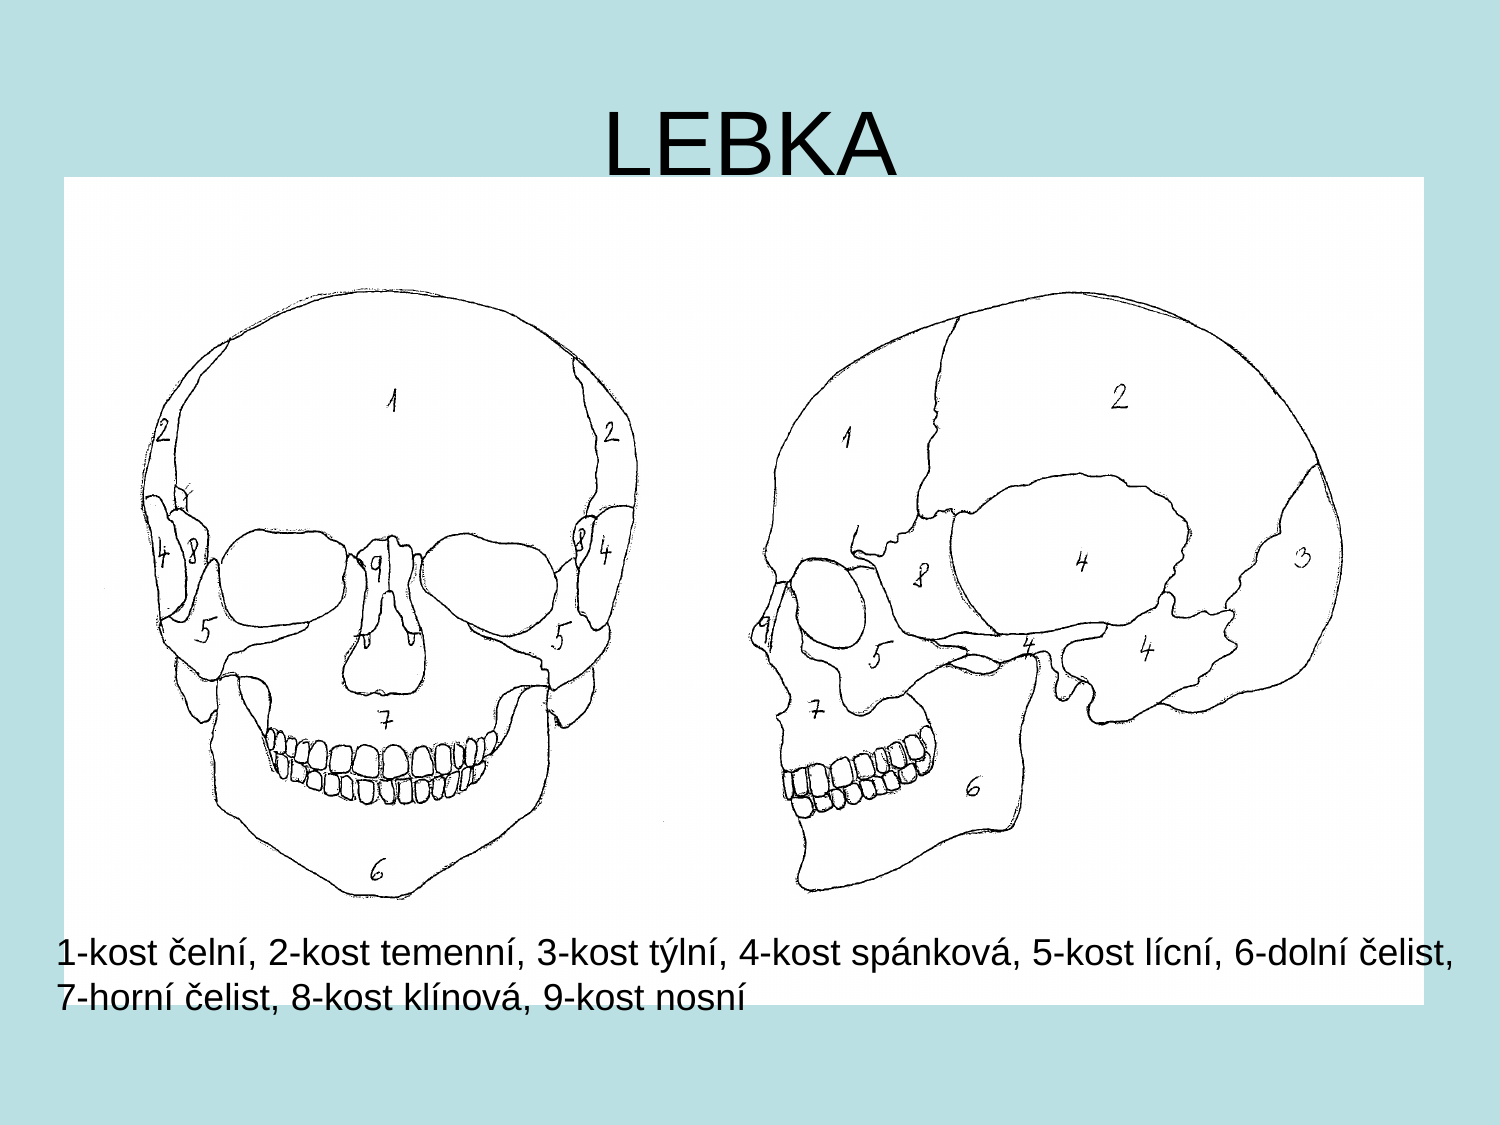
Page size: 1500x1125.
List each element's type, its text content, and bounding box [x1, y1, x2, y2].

title LEBKA [75, 45, 1426, 233]
text_box 1-kost čelní, 2-kost temenní, 3-kost týlní, 4-kost spánková, 5-kost lícní, 6-dolní čelist, 7-horní čelist, 8-kost klínová, 9-kost nosní [41, 920, 1500, 1026]
picture [64, 177, 1424, 920]
